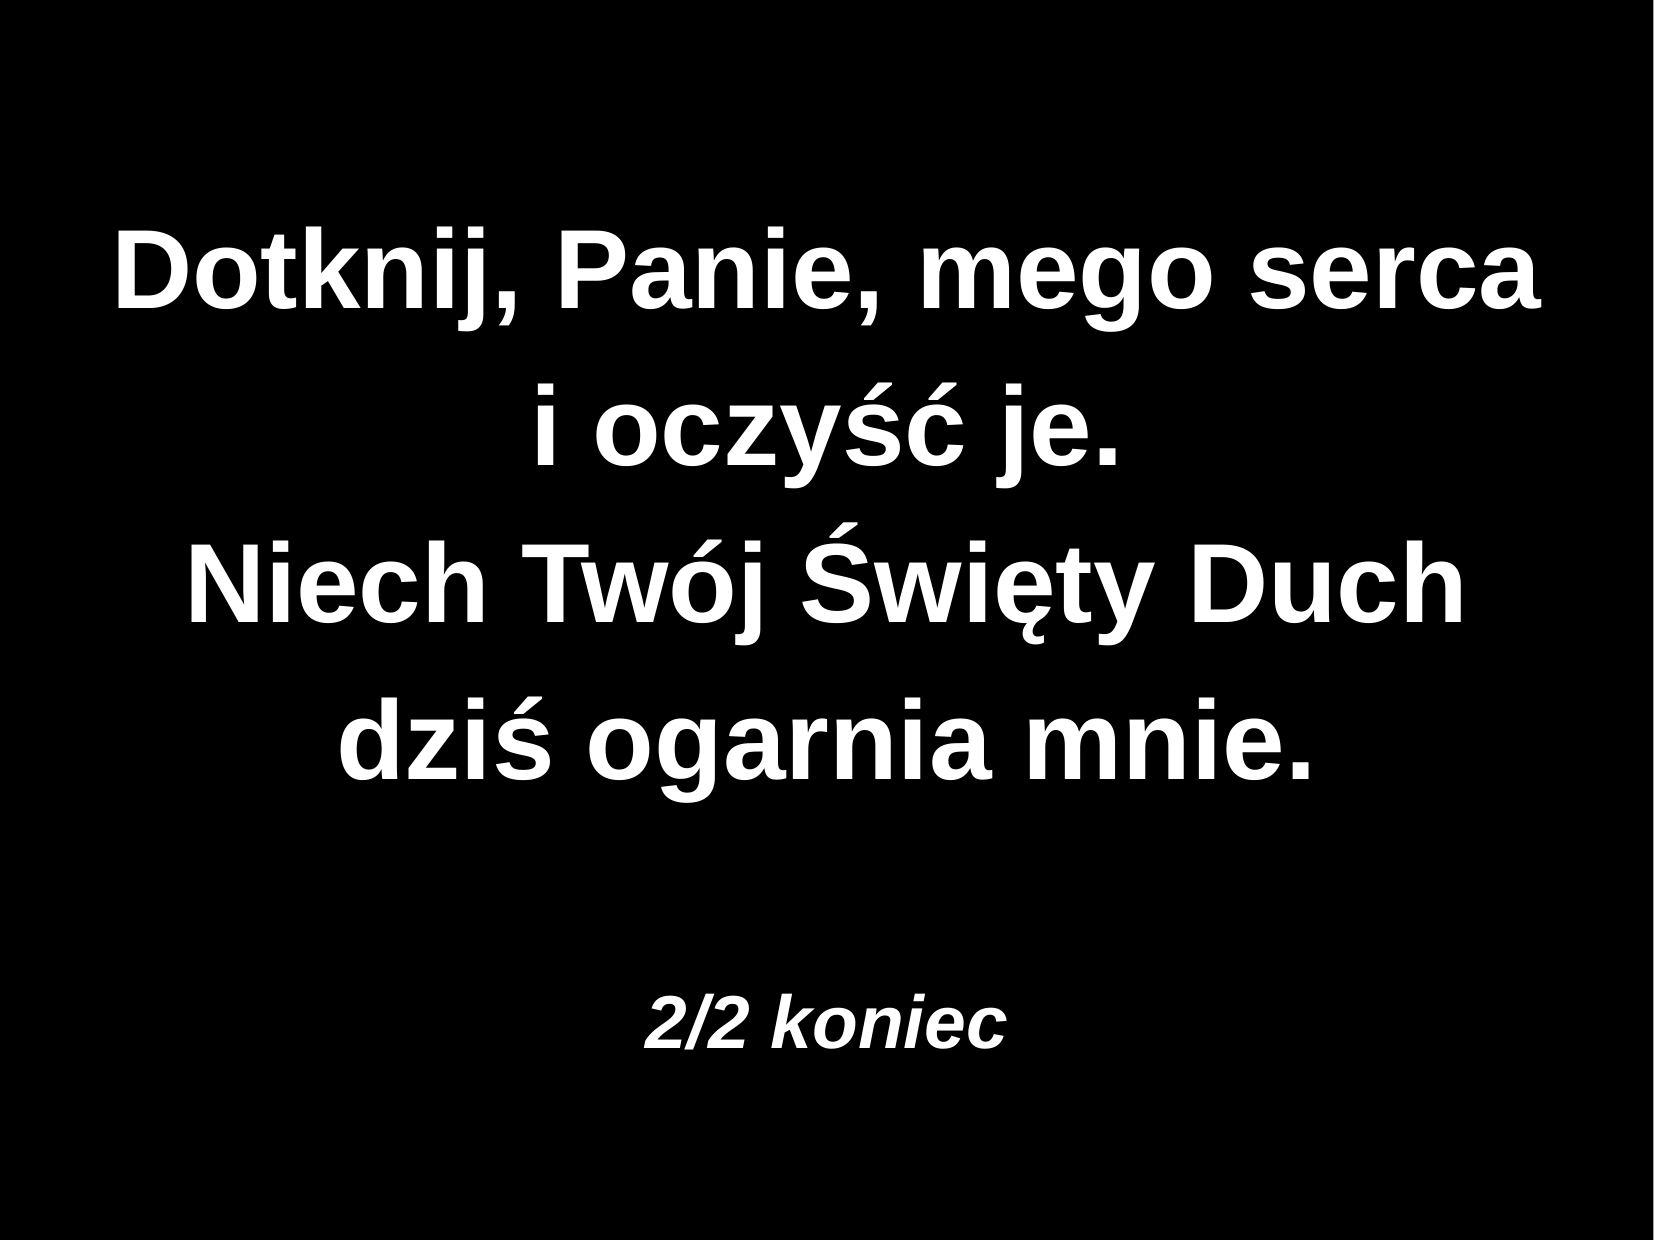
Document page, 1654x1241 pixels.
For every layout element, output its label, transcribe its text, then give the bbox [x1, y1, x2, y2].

subtitle Dotknij, Panie, mego serca i oczyść je. Niech Twój Święty Duch dziś ogarnia mnie. 2/2 koniec [0, 0, 1654, 1241]
